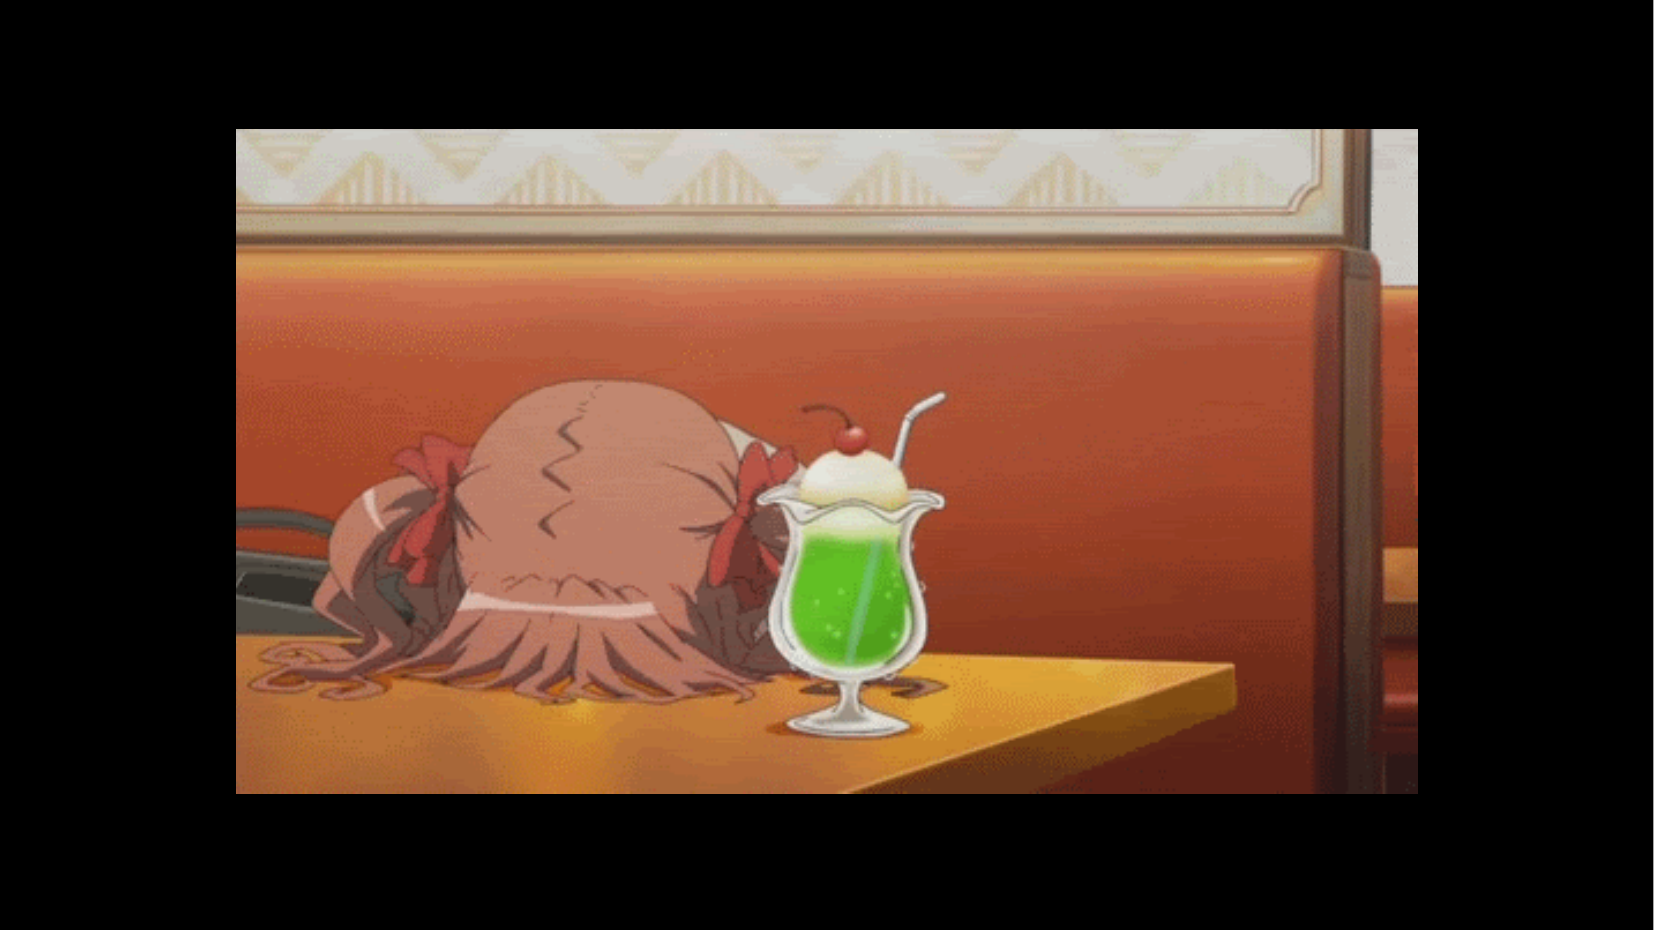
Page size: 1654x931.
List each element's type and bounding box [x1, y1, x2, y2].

picture [236, 129, 1418, 794]
